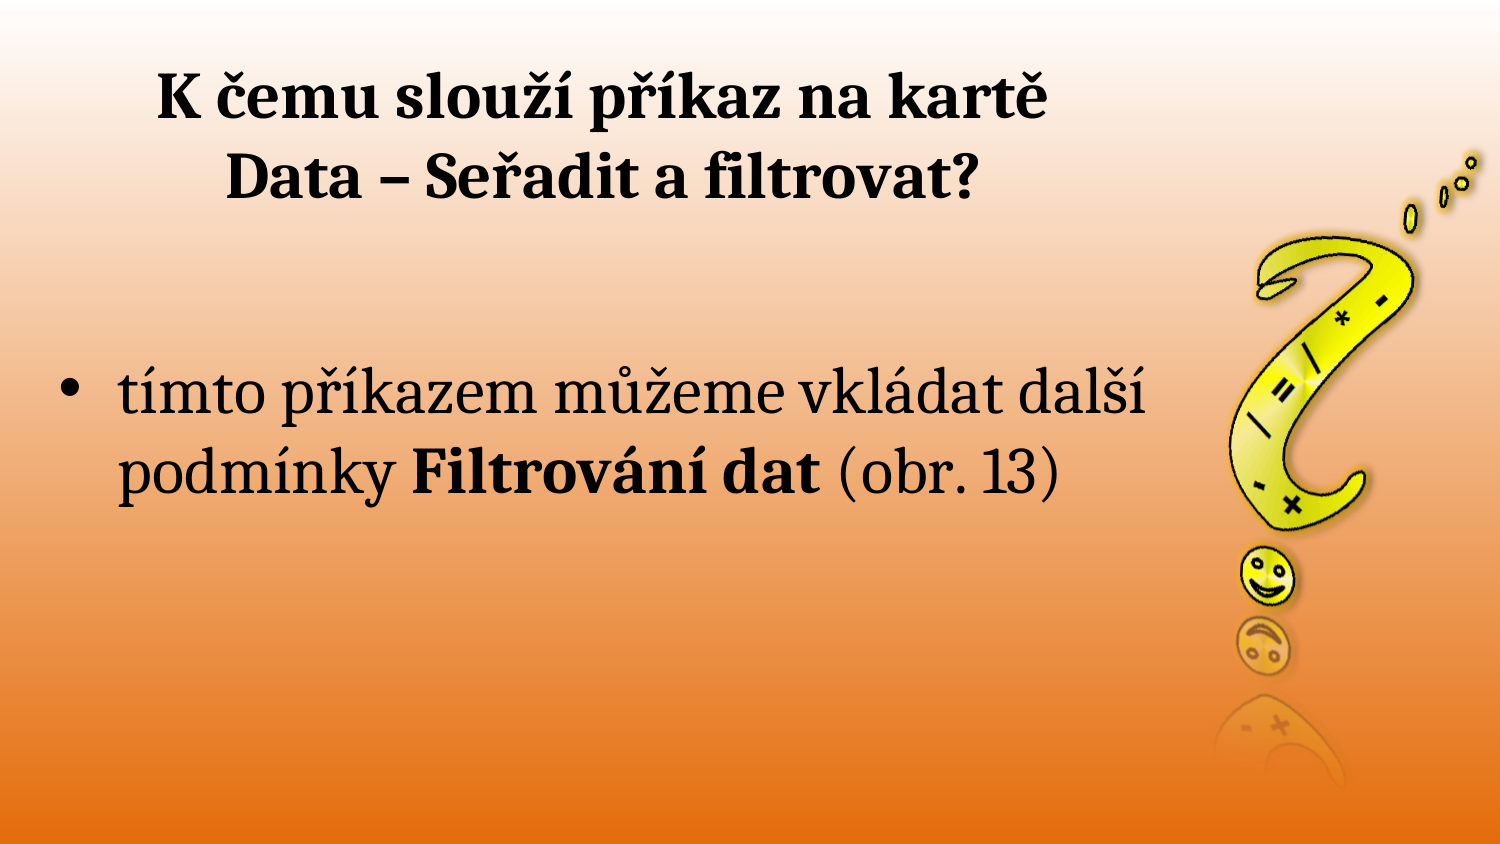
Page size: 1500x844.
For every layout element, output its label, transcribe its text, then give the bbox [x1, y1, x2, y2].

text_box tímto příkazem můžeme vkládat další podmínky Filtrování dat (obr. 13) [0, 338, 1223, 515]
text_box K čemu slouží příkaz na kartě Data – Seřadit a filtrovat? [0, 43, 1223, 220]
picture [1184, 121, 1500, 844]
